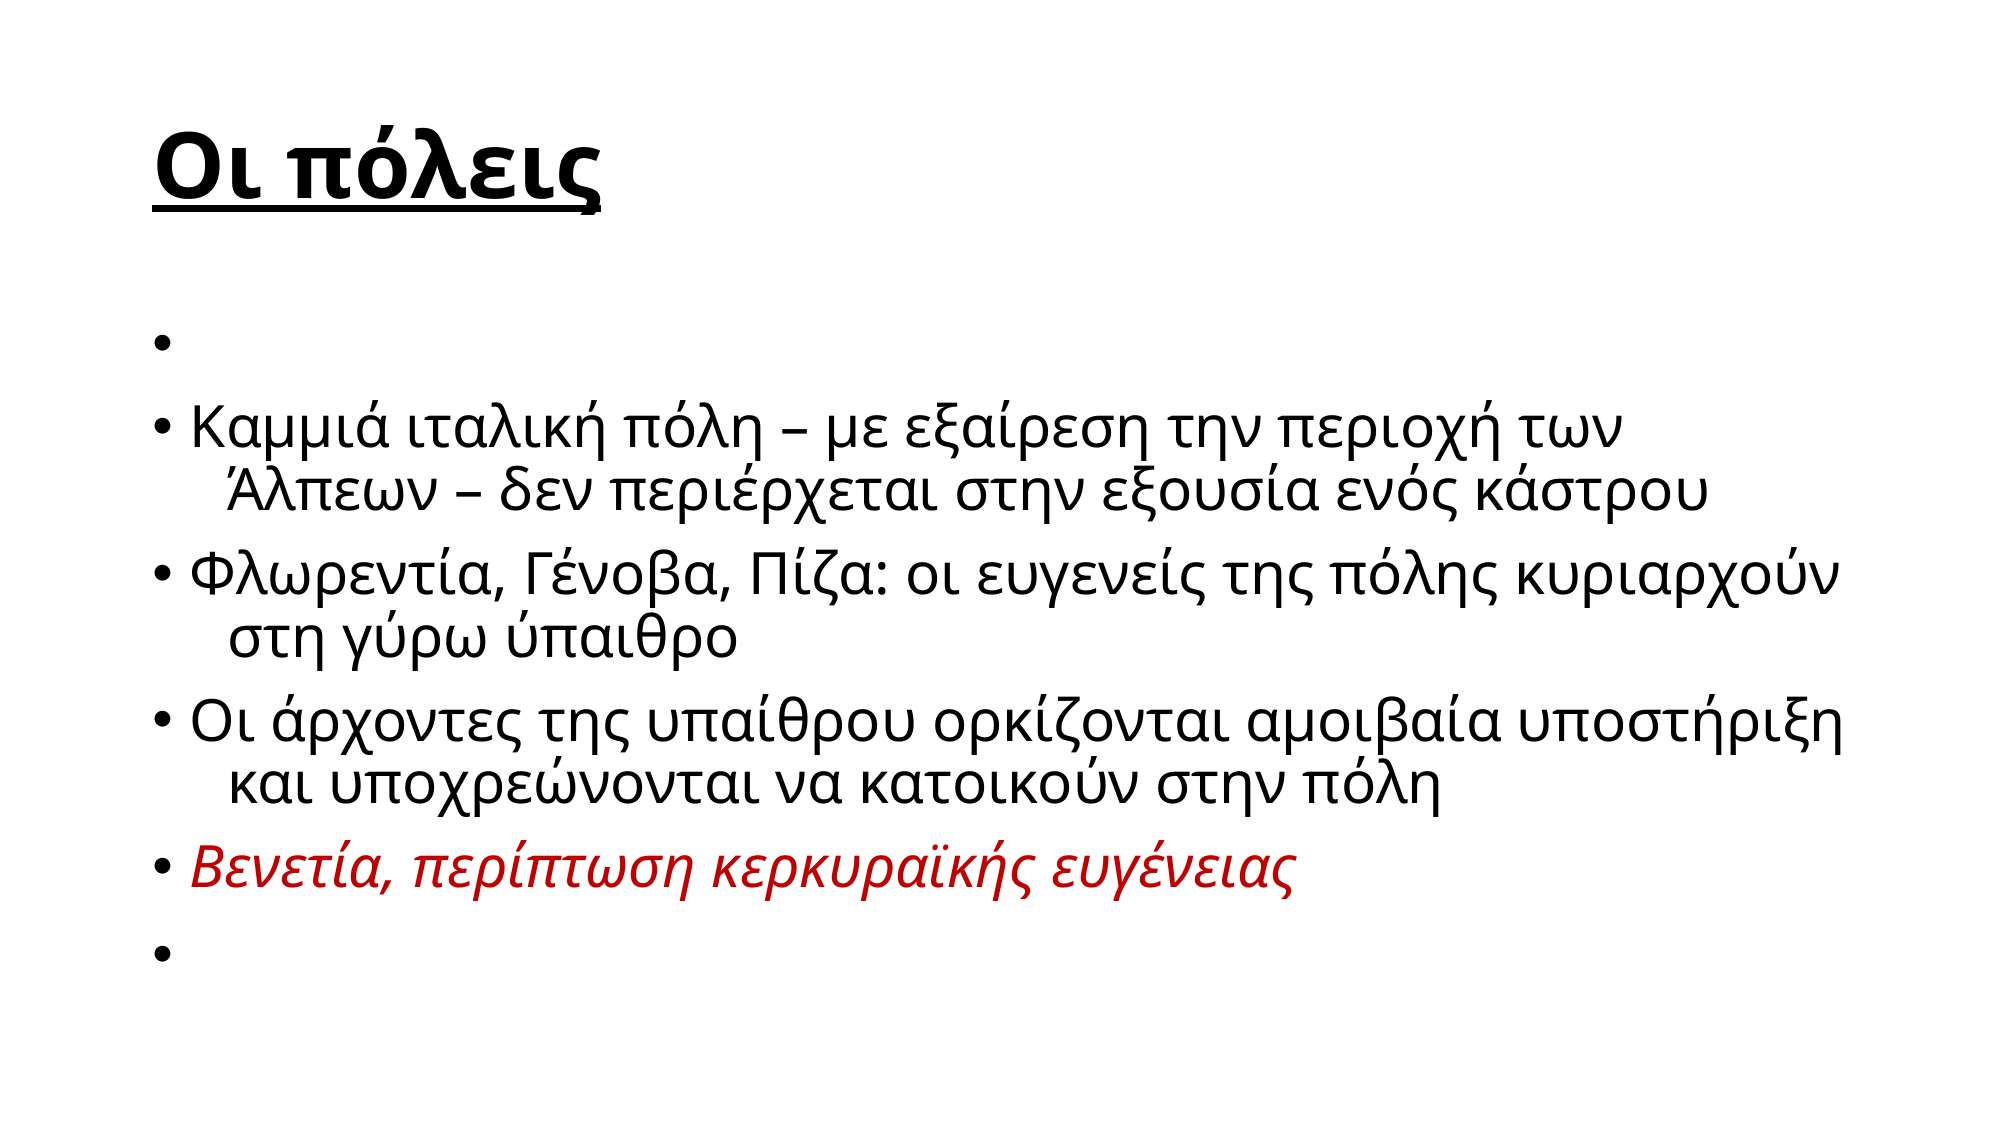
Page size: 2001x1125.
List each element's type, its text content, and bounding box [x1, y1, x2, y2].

list Καμμιά ιταλική πόλη – με εξαίρεση την περιοχή των Άλπεων – δεν περιέρχεται στην εξουσία ενός κάστρου Φλωρεντία, Γένοβα, Πίζα: οι ευγενείς της πόλης κυριαρχούν στη γύρω ύπαιθρο Οι άρχοντες της υπαίθρου ορκίζονται αμοιβαία υποστήριξη και υποχρεώνονται να κατοικούν στην πόλη Βενετία, περίπτωση κερκυραϊκής ευγένειας [137, 299, 1863, 1014]
title Οι πόλεις [137, 59, 1863, 278]
